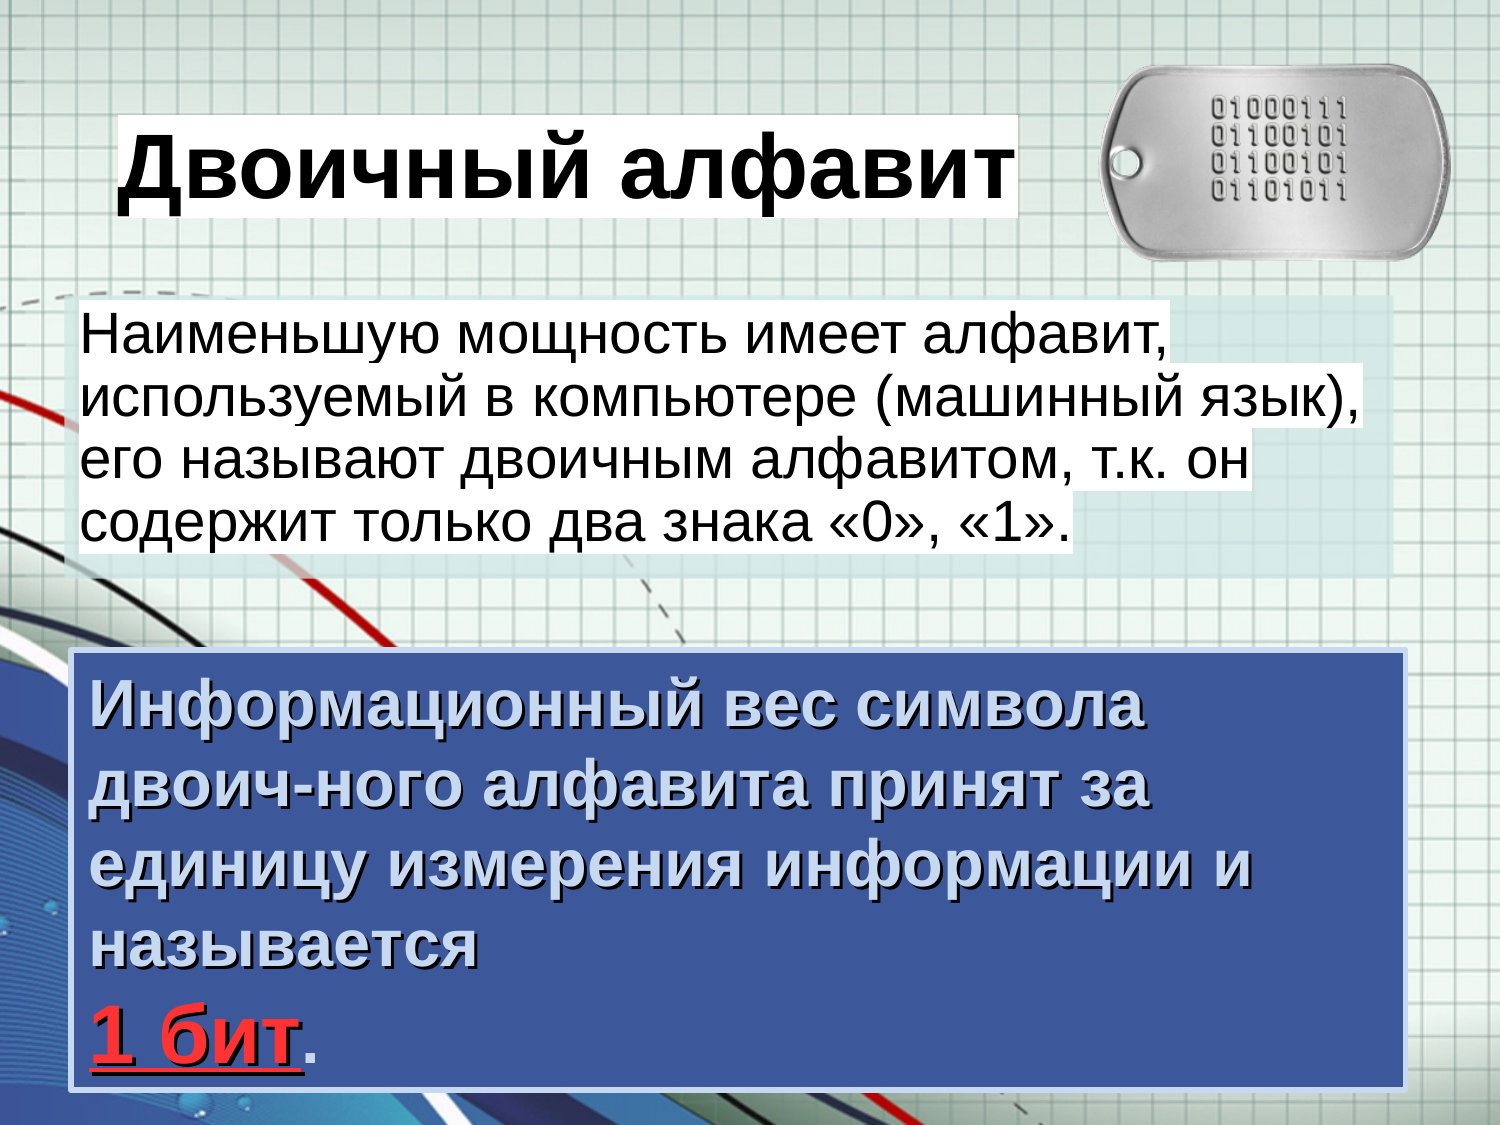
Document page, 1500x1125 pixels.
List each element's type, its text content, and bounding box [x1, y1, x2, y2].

title Двоичный алфавит [103, 59, 1397, 278]
list Наименьшую мощность имеет алфавит, используемый в компьютере (машинный язык), его называют двоичным алфавитом, т.к. он содержит только два знака «0», «1». [64, 295, 1394, 579]
text_box Информационный вес символа двоич-ного алфавита принят за единицу измерения информации и называется 1 бит. [70, 649, 1406, 1011]
picture [0, 0, 1500, 1125]
